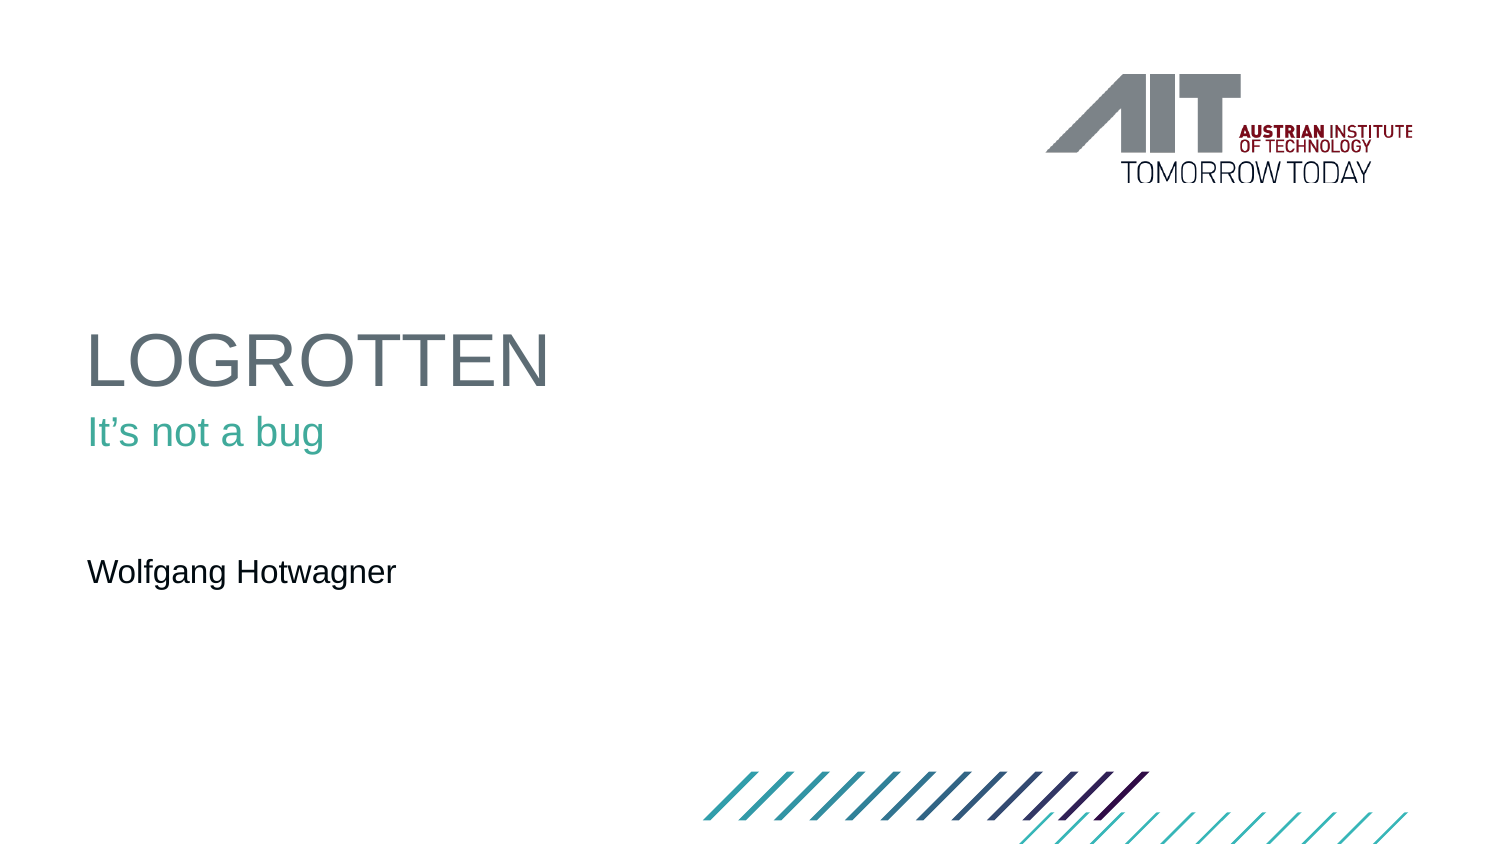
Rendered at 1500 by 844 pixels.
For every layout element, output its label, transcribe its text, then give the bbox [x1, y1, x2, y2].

title Logrotten [85, 217, 1411, 402]
subtitle It’s not a bug [86, 404, 1412, 550]
list Wolfgang Hotwagner [86, 550, 1412, 742]
